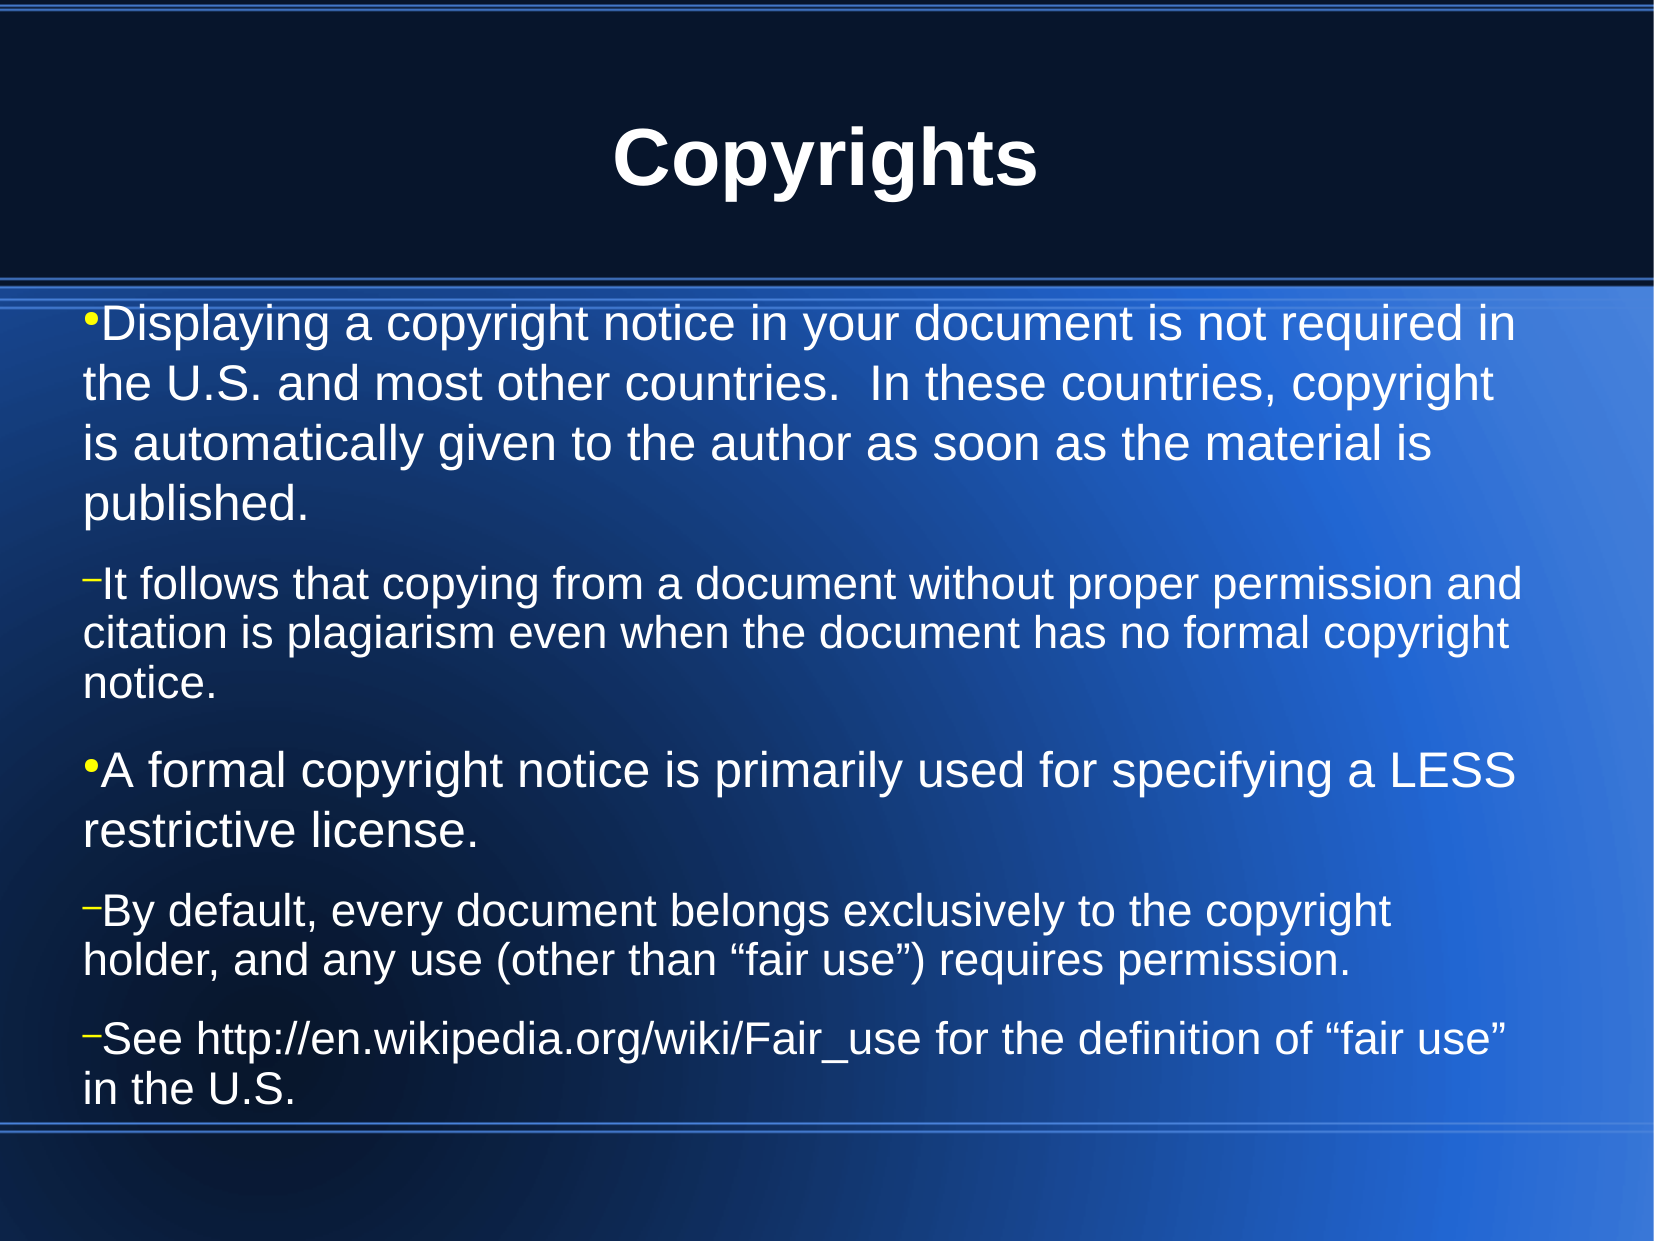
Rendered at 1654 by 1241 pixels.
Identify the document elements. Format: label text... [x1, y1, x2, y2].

title Copyrights [82, 49, 1571, 257]
list Displaying a copyright notice in your document is not required in the U.S. and most other countries. In these countries, copyright is automatically given to the author as soon as the material is published. It follows that copying from a document without proper permission and citation is plagiarism even when the document has no formal copyright notice. A formal copyright notice is primarily used for specifying a LESS restrictive license. By default, every document belongs exclusively to the copyright holder, and any use (other than “fair use”) requires permission. See http://en.wikipedia.org/wiki/Fair_use for the definition of “fair use” in the U.S. [82, 290, 1538, 1142]
